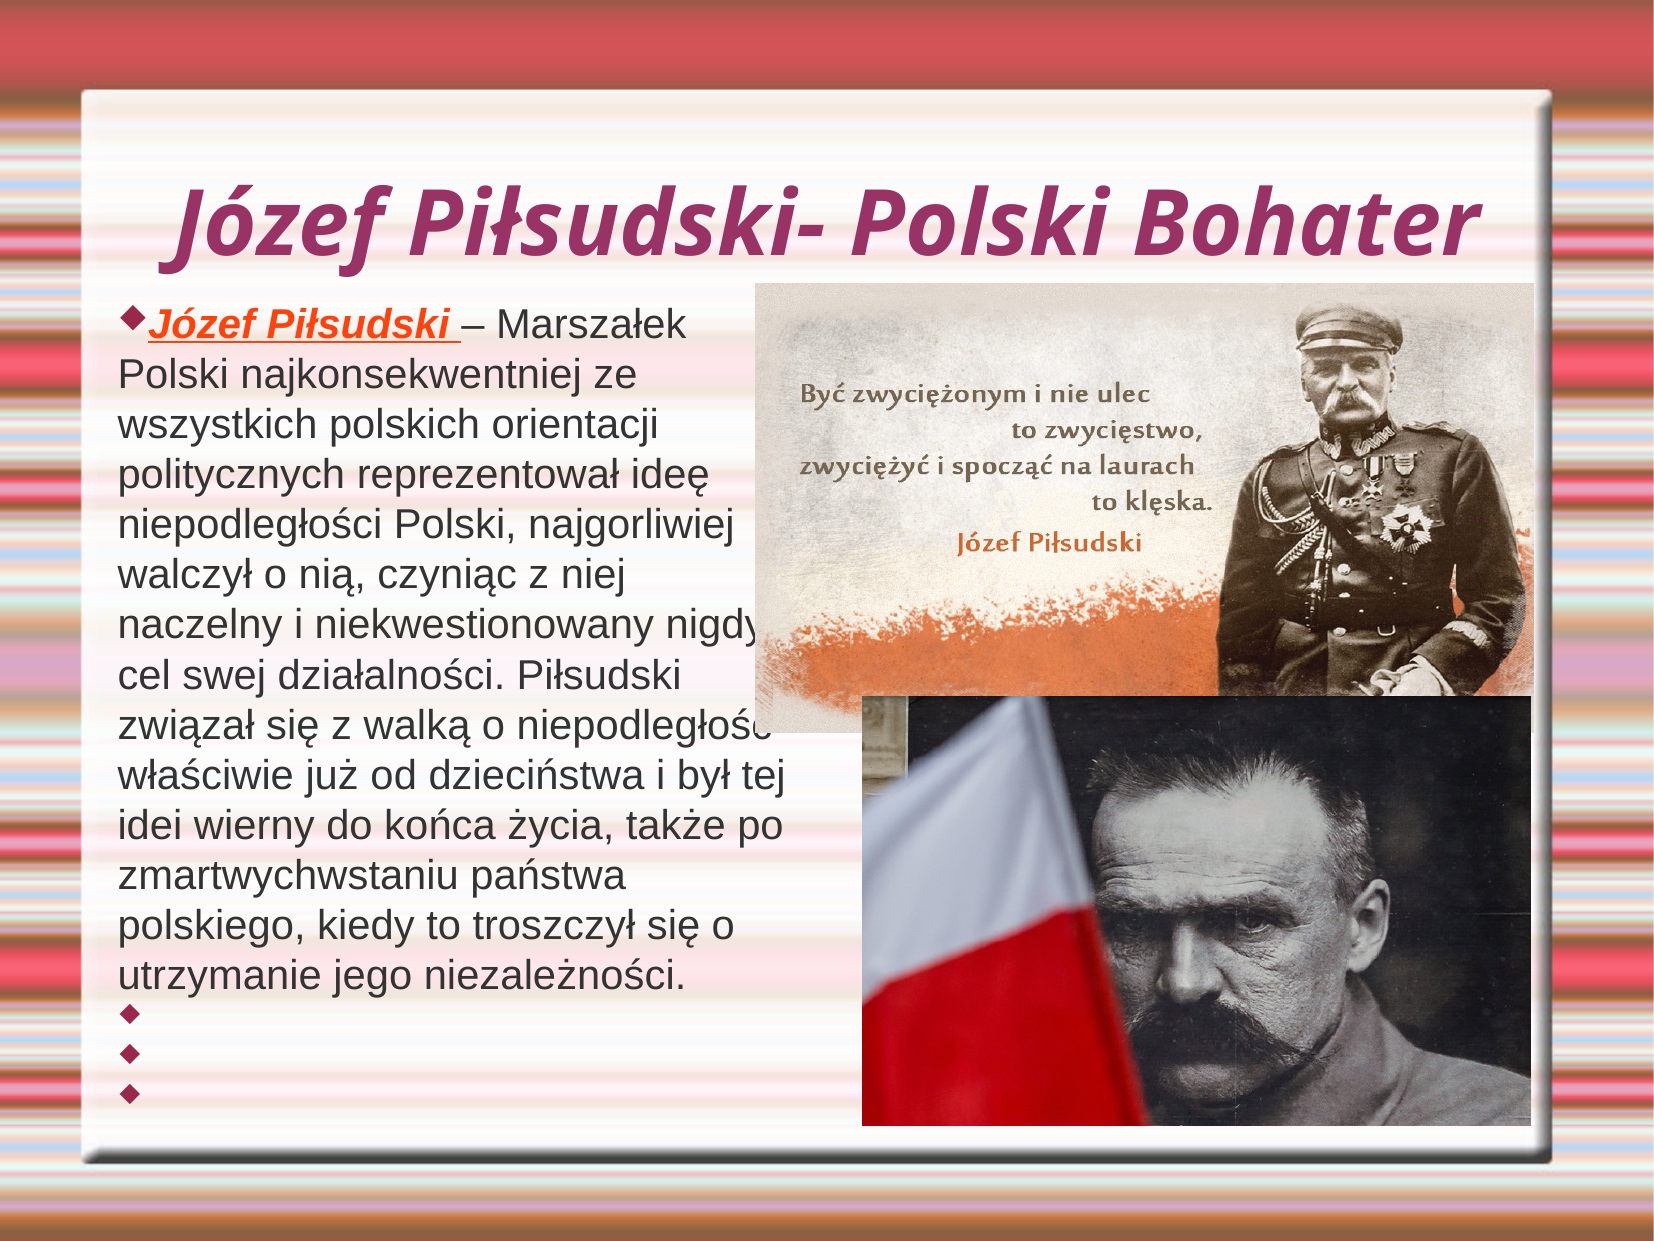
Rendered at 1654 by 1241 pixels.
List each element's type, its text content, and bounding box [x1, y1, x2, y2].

picture [755, 283, 1534, 1126]
title Józef Piłsudski- Polski Bohater [121, 114, 1534, 296]
list Józef Piłsudski – Marszałek Polski najkonsekwentniej ze wszystkich polskich orientacji politycznych reprezentował ideę niepodległości Polski, najgorliwiej walczył o nią, czyniąc z niej naczelny i niekwestionowany nigdy cel swej działalności. Piłsudski związał się z walką o niepodległość właściwie już od dzieciństwa i był tej idei wierny do końca życia, także po zmartwychwstaniu państwa polskiego, kiedy to troszczył się o utrzymanie jego niezależności. [117, 296, 792, 1205]
